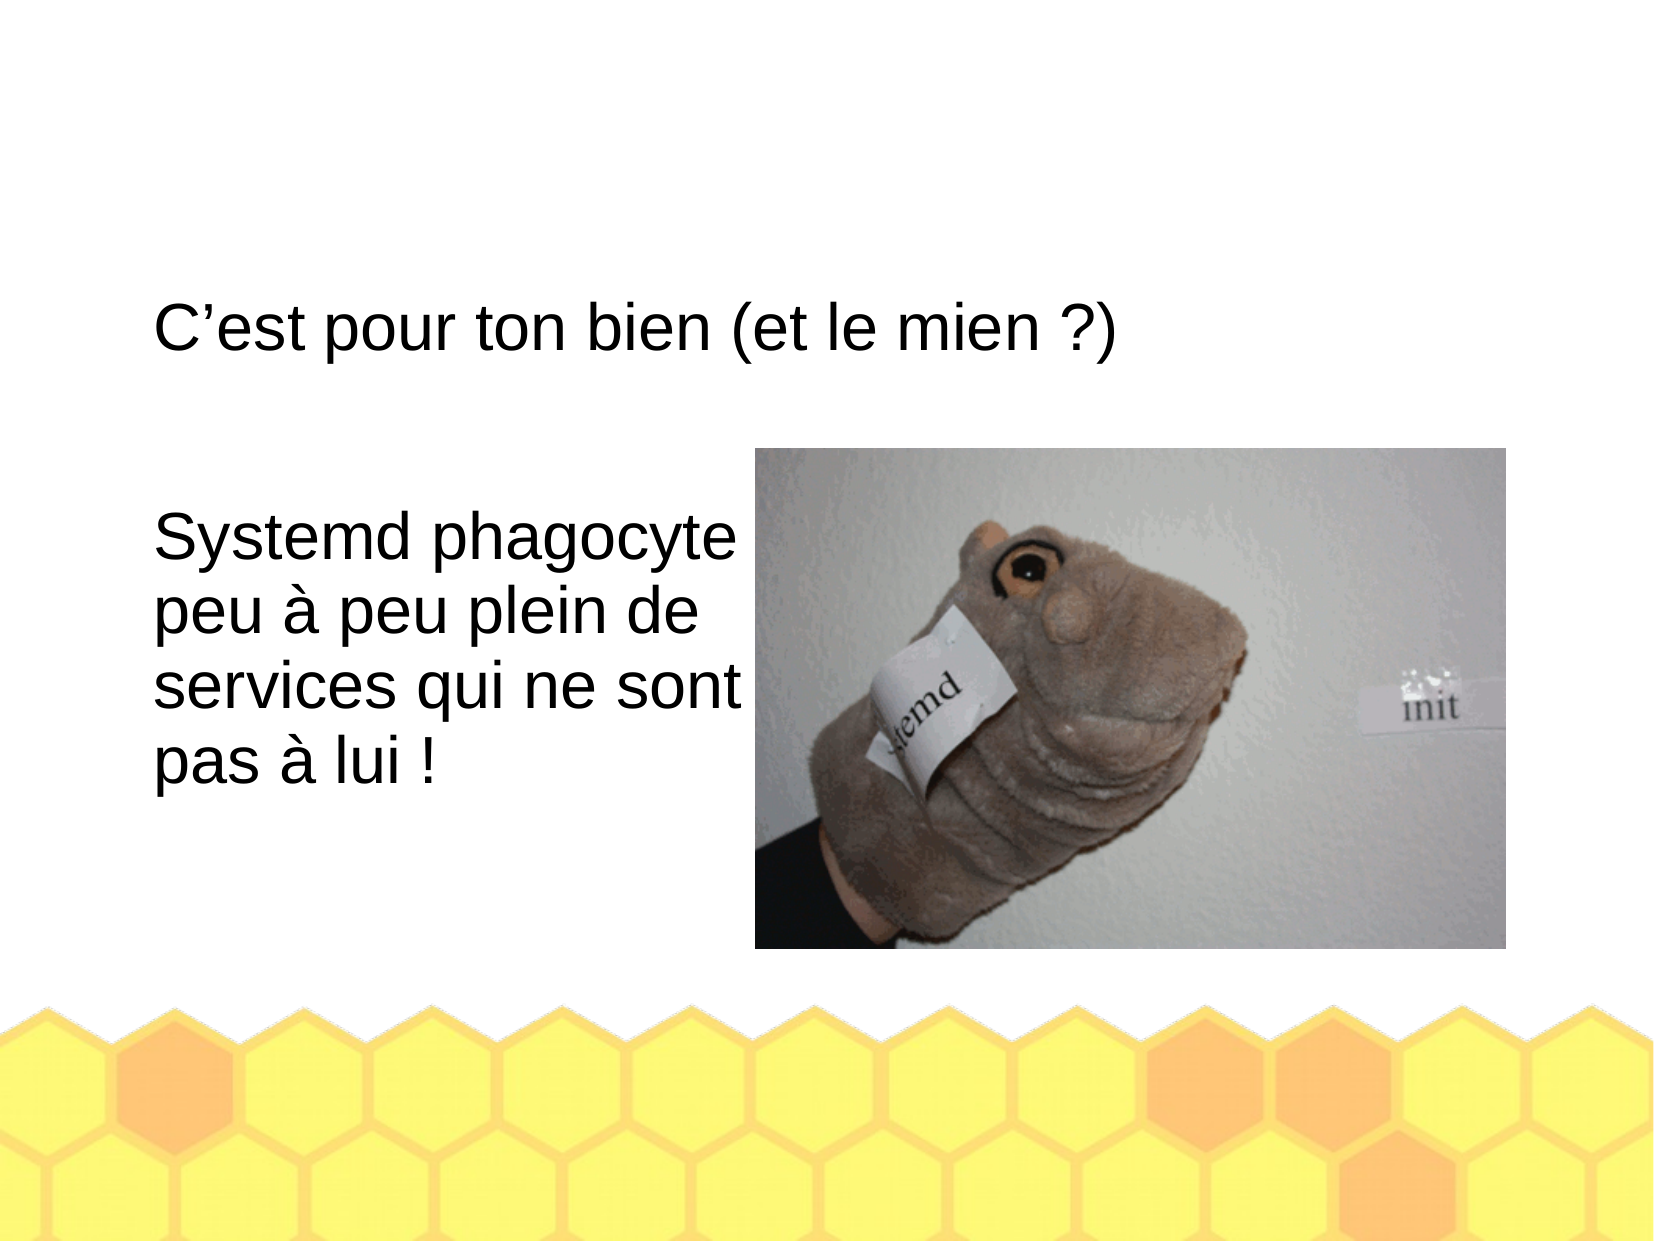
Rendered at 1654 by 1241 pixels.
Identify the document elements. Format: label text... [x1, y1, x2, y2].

picture [755, 448, 1506, 949]
picture [0, 1001, 1654, 1241]
list C’est pour ton bien (et le mien ?) Systemd phagocyte peu à peu plein de services qui ne sont pas à lui ! [82, 290, 1571, 1010]
